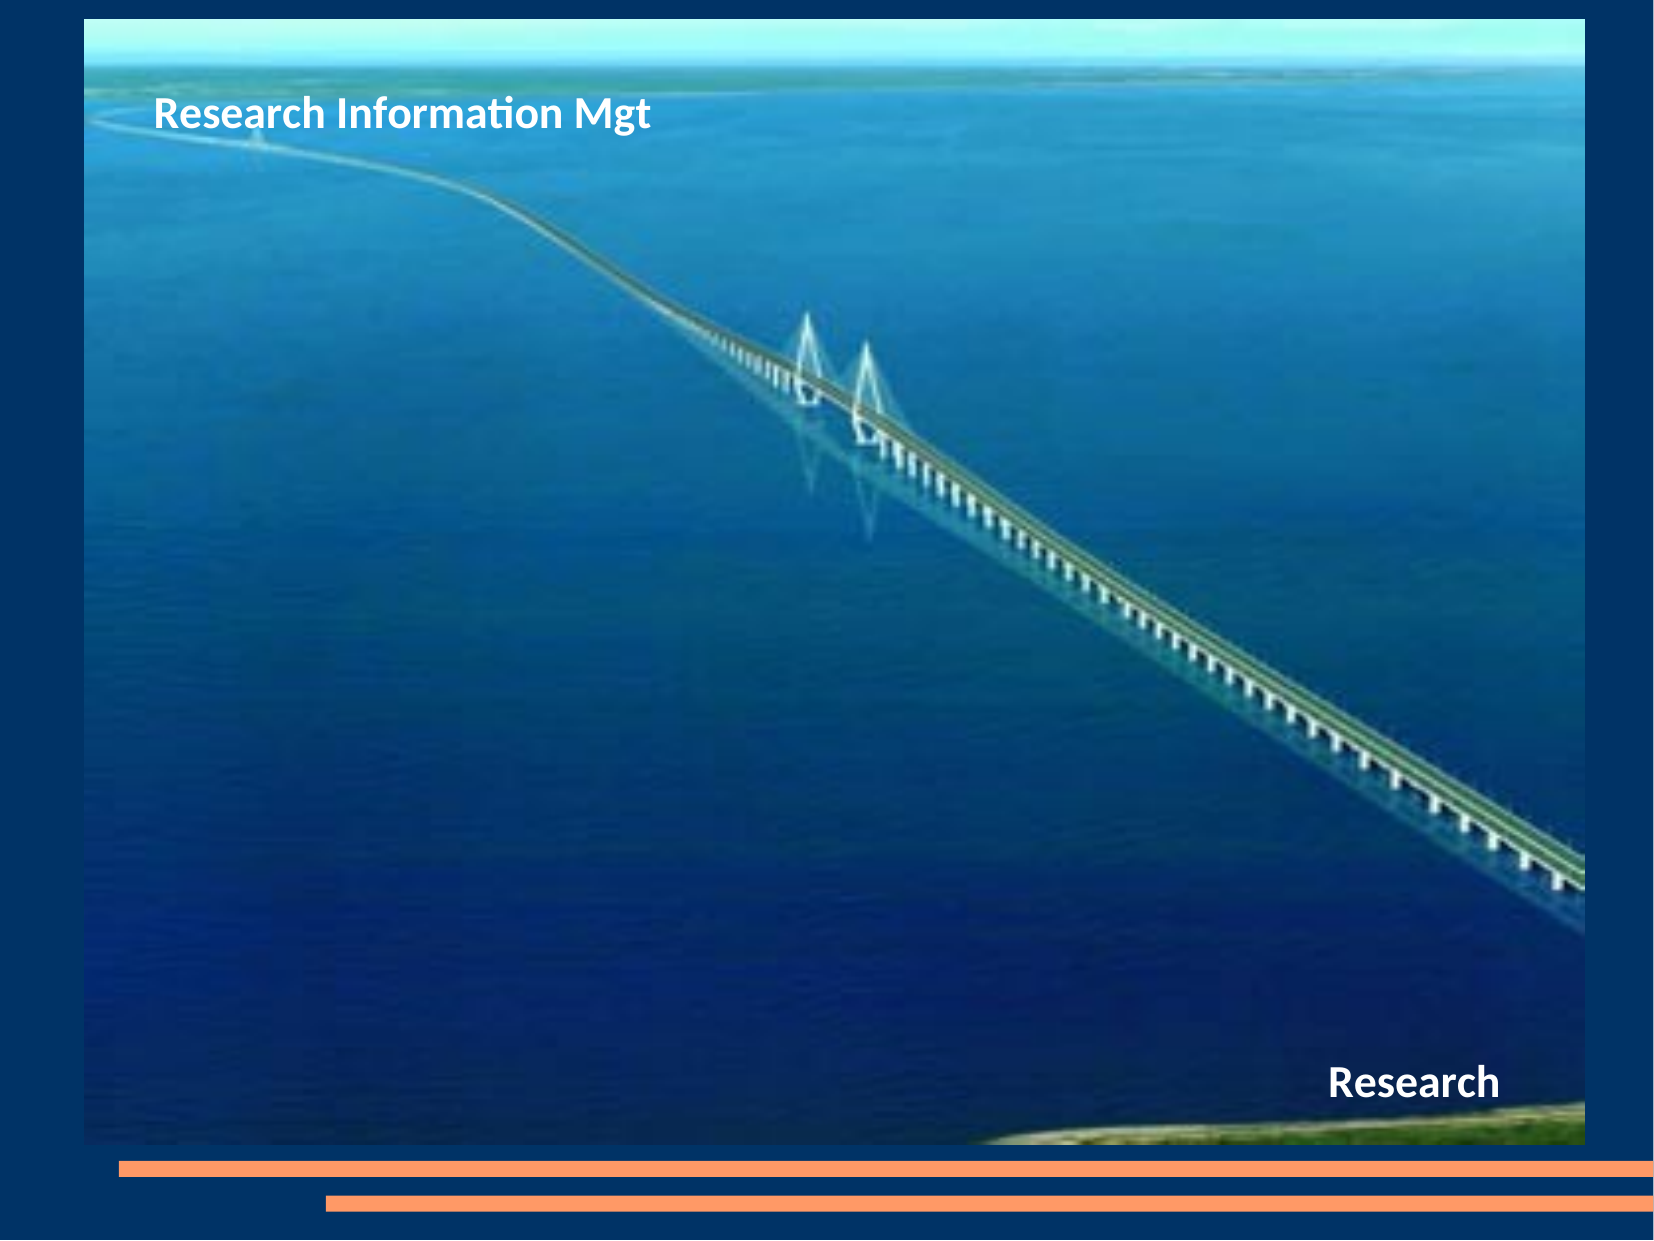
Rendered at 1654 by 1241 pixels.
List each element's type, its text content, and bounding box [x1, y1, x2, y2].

picture [1389, 598, 1399, 604]
picture [84, 19, 1585, 1145]
text_box Research [1328, 1062, 1501, 1119]
picture [1195, 585, 1209, 590]
text_box Research Information Mgt [153, 94, 652, 151]
